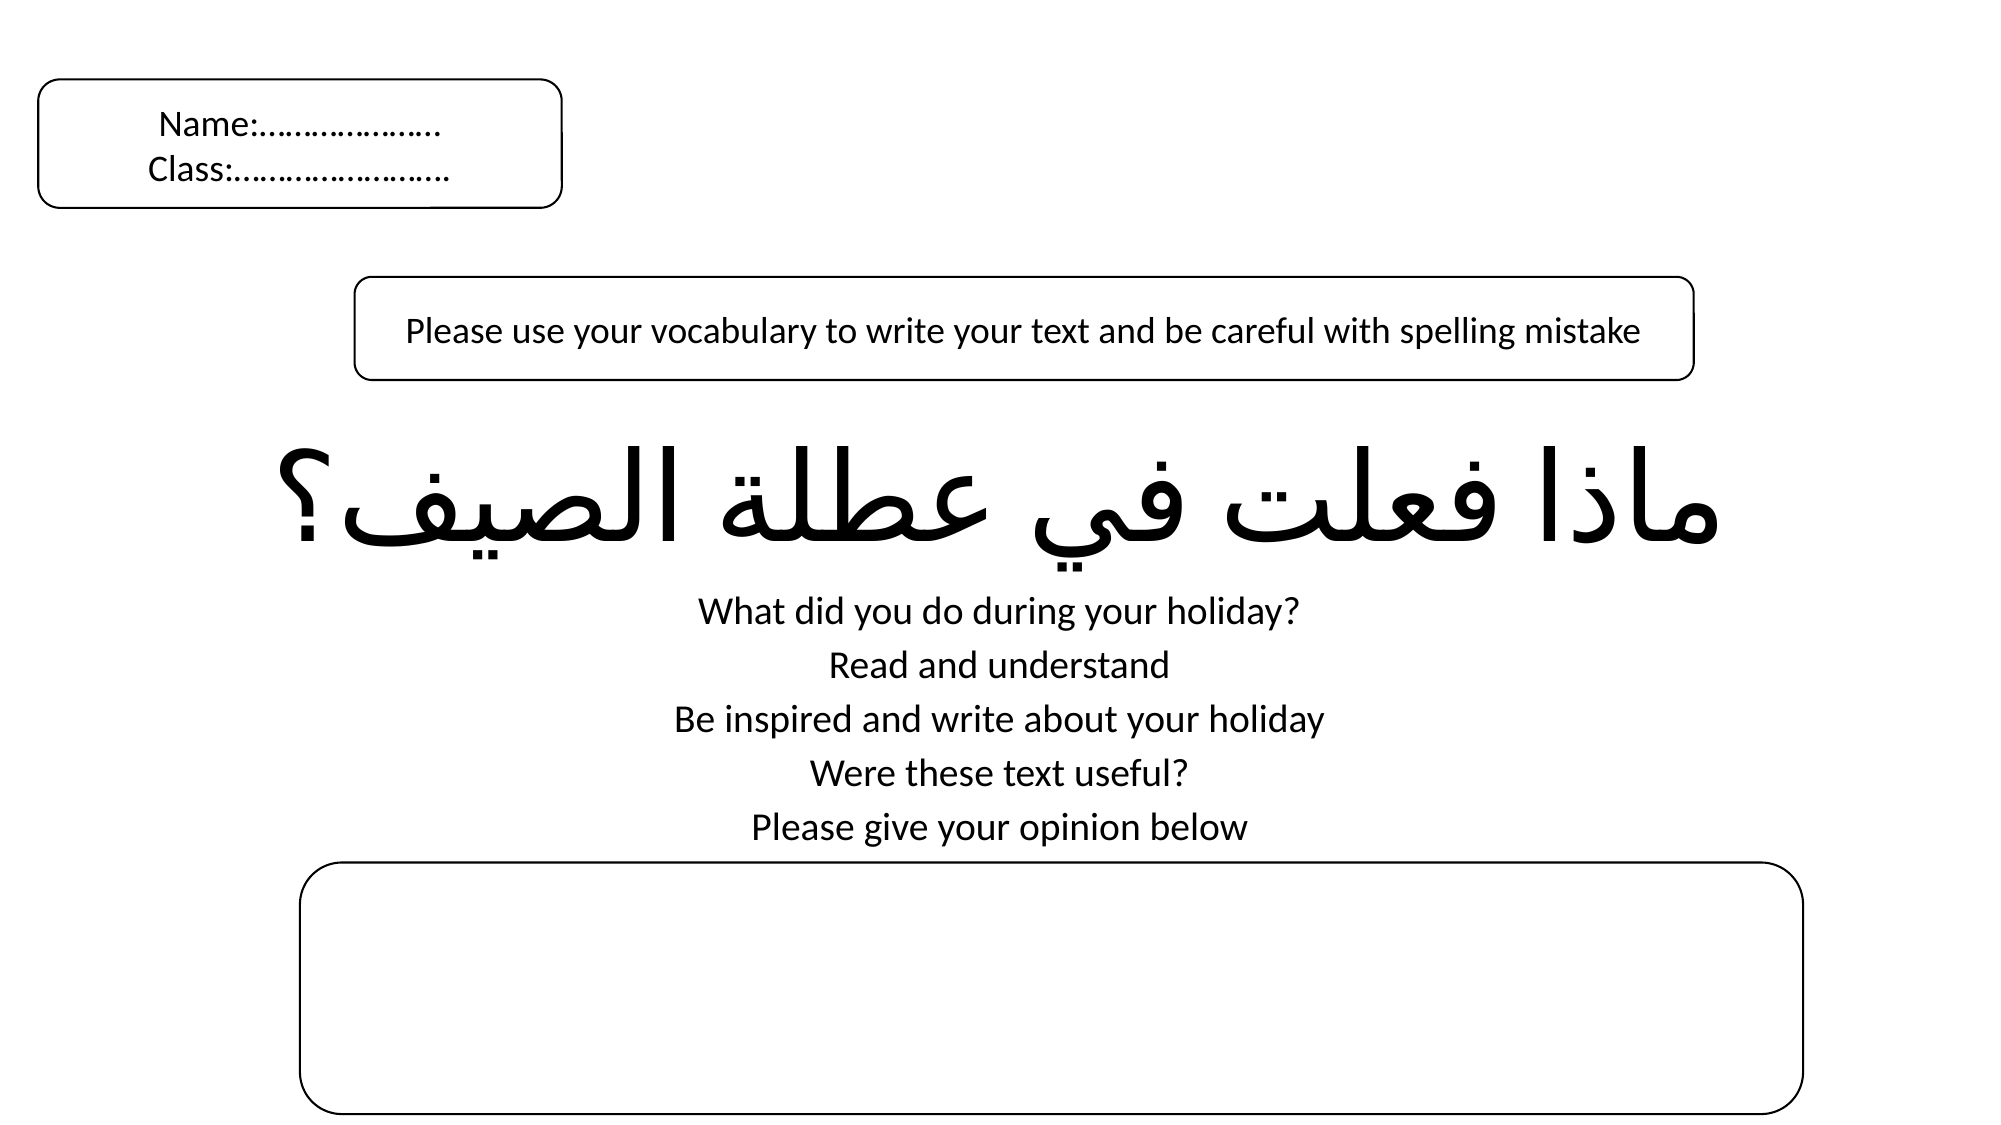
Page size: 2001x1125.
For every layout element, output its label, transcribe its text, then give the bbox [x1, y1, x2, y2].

text_box Please use your vocabulary to write your text and be careful with spelling mistake [354, 276, 1694, 381]
text_box Name:………………… Class:……………………. [38, 79, 562, 208]
subtitle What did you do during your holiday? Read and understand Be inspired and write about your holiday Were these text useful? Please give your opinion below [249, 590, 1750, 863]
title ماذا فعلت في عطلة الصيف؟ [249, 184, 1750, 576]
text_box [299, 862, 1804, 1115]
